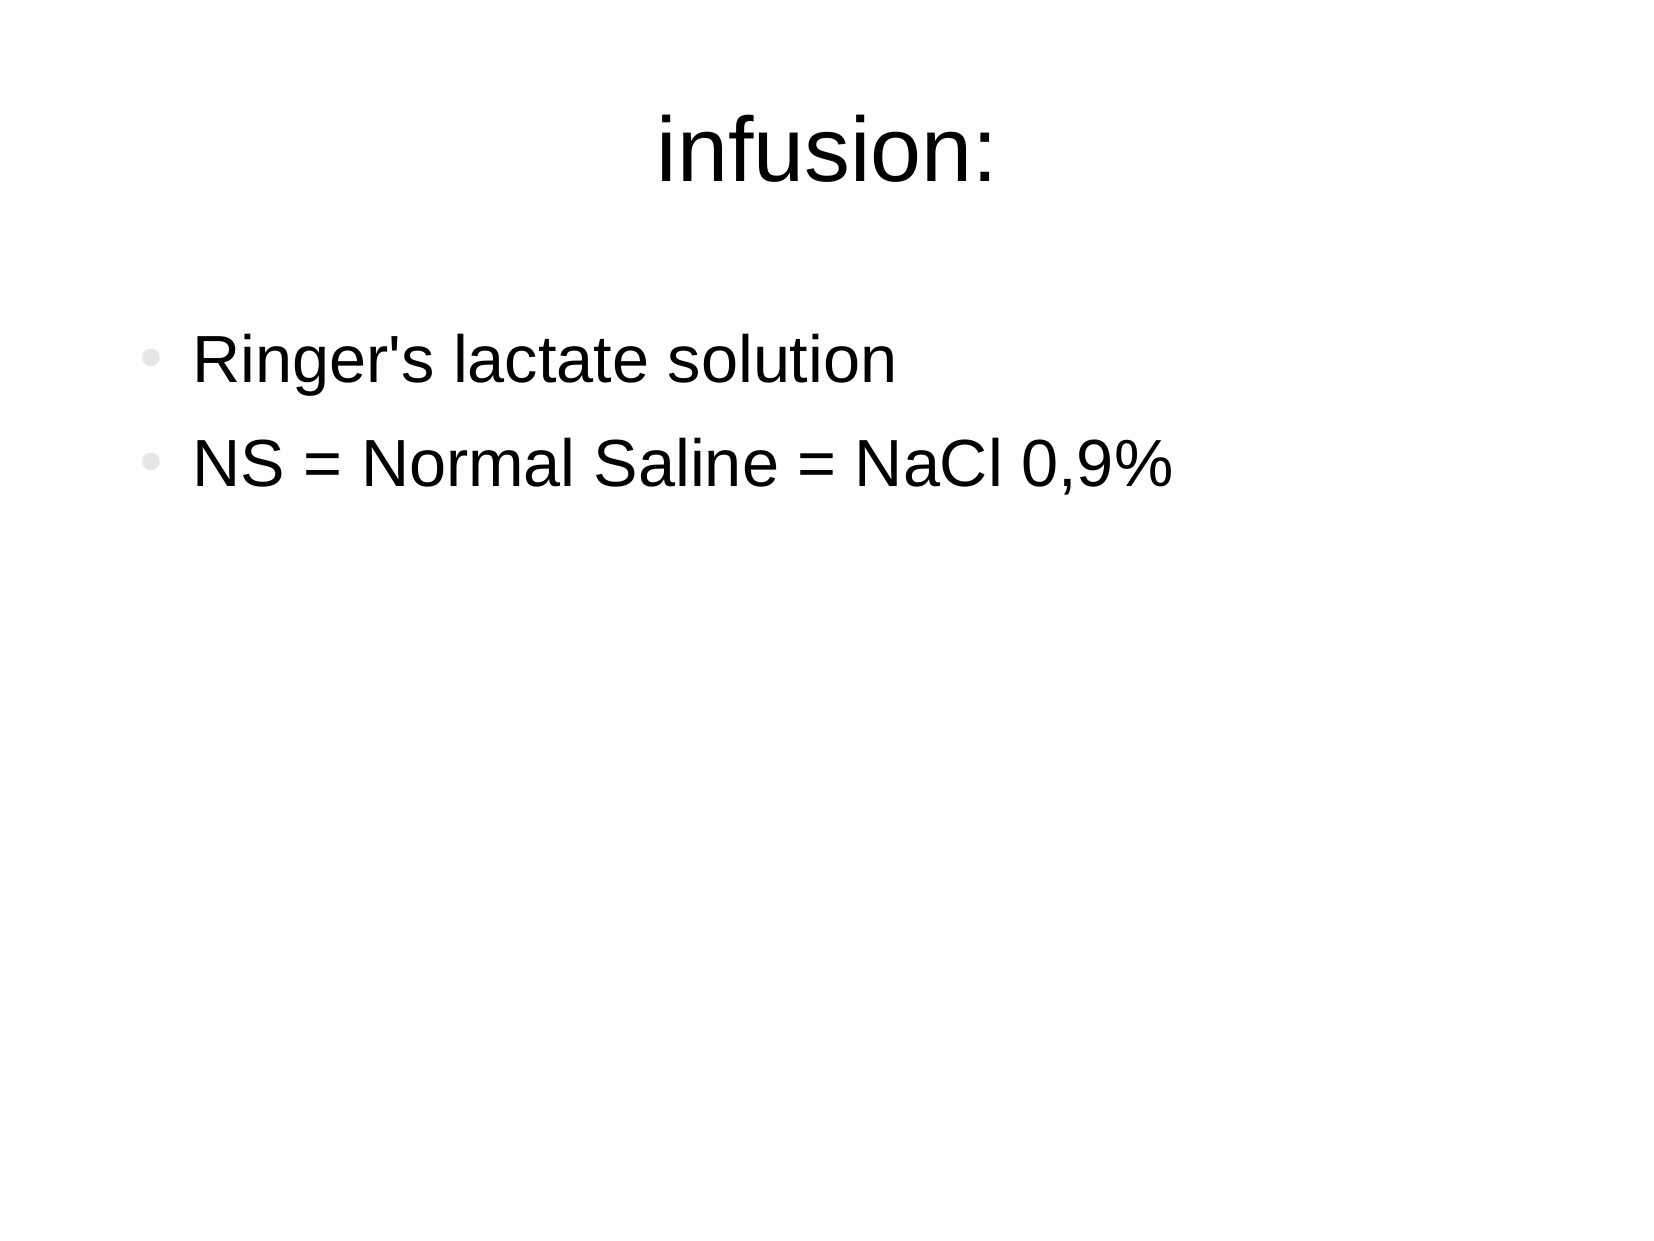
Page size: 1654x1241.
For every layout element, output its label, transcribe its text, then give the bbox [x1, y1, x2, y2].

list Ringer's lactate solution NS = Normal Saline = NaCl 0,9% [121, 322, 1561, 1132]
title infusion: [121, 46, 1534, 254]
